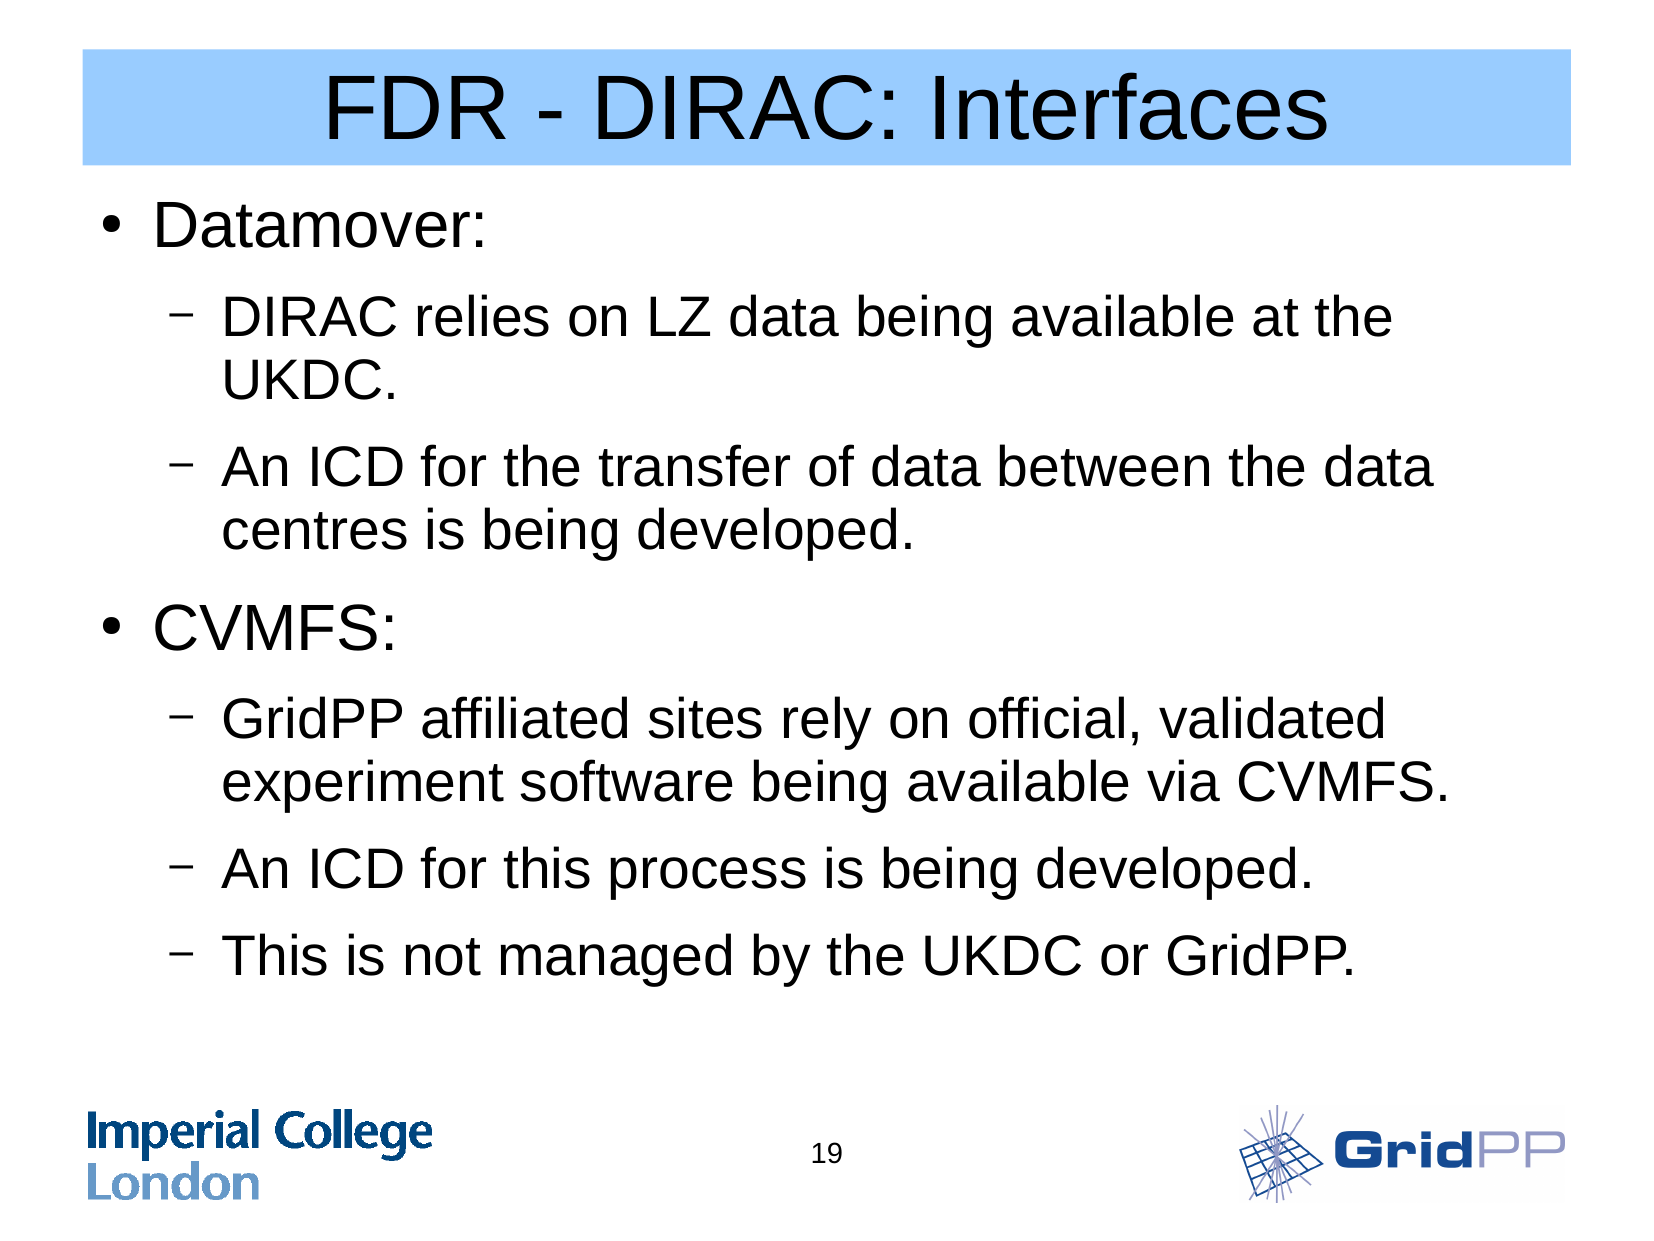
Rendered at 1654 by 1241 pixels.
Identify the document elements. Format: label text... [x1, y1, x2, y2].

picture [88, 1109, 432, 1200]
title FDR - DIRAC: Interfaces [82, 49, 1571, 166]
picture [1239, 1105, 1565, 1203]
list Datamover: DIRAC relies on LZ data being available at the UKDC. An ICD for the transfer of data between the data centres is being developed. CVMFS: GridPP affiliated sites rely on official, validated experiment software being available via CVMFS. An ICD for this process is being developed. This is not managed by the UKDC or GridPP. [82, 188, 1571, 1075]
